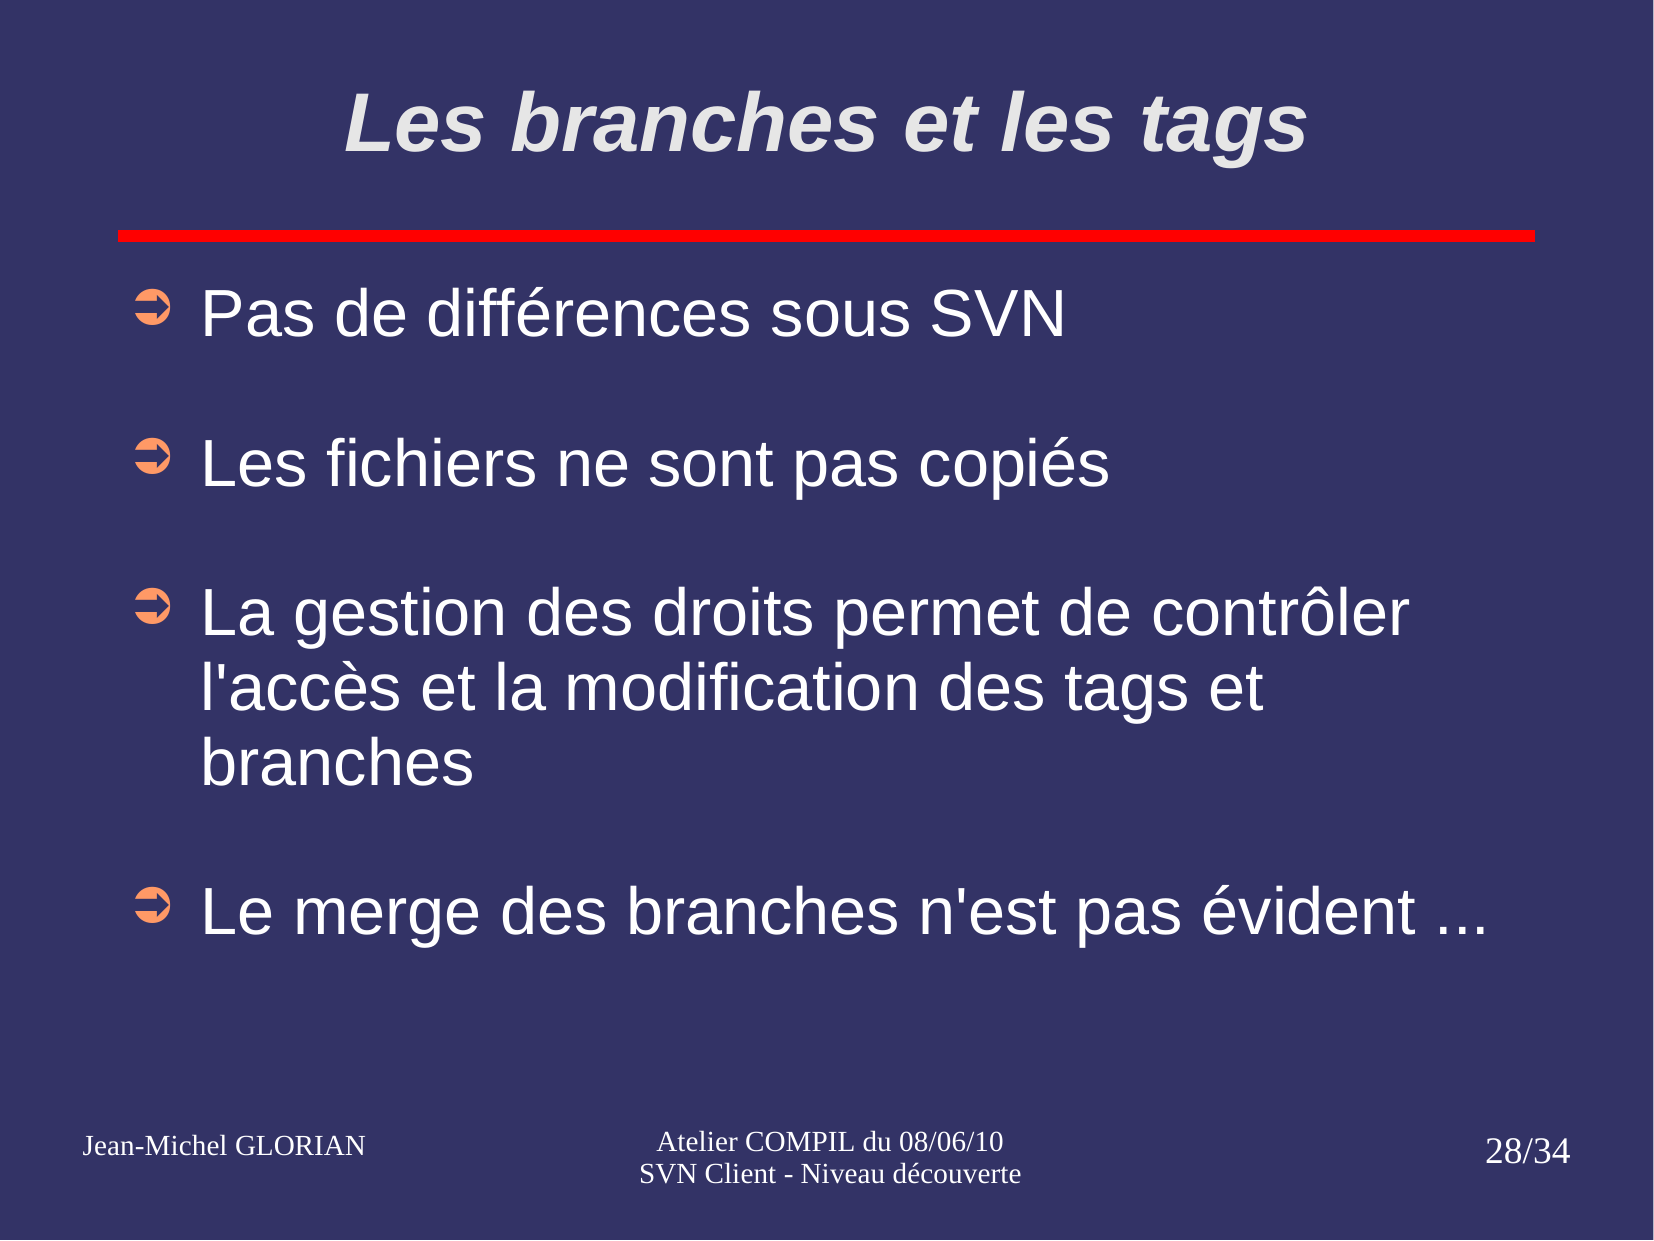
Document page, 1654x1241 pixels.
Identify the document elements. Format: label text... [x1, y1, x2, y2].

title Les branches et les tags [121, 26, 1534, 219]
list Pas de différences sous SVN Les fichiers ne sont pas copiés La gestion des droits permet de contrôler l'accès et la modification des tags et branches Le merge des branches n'est pas évident ... [118, 276, 1536, 1078]
